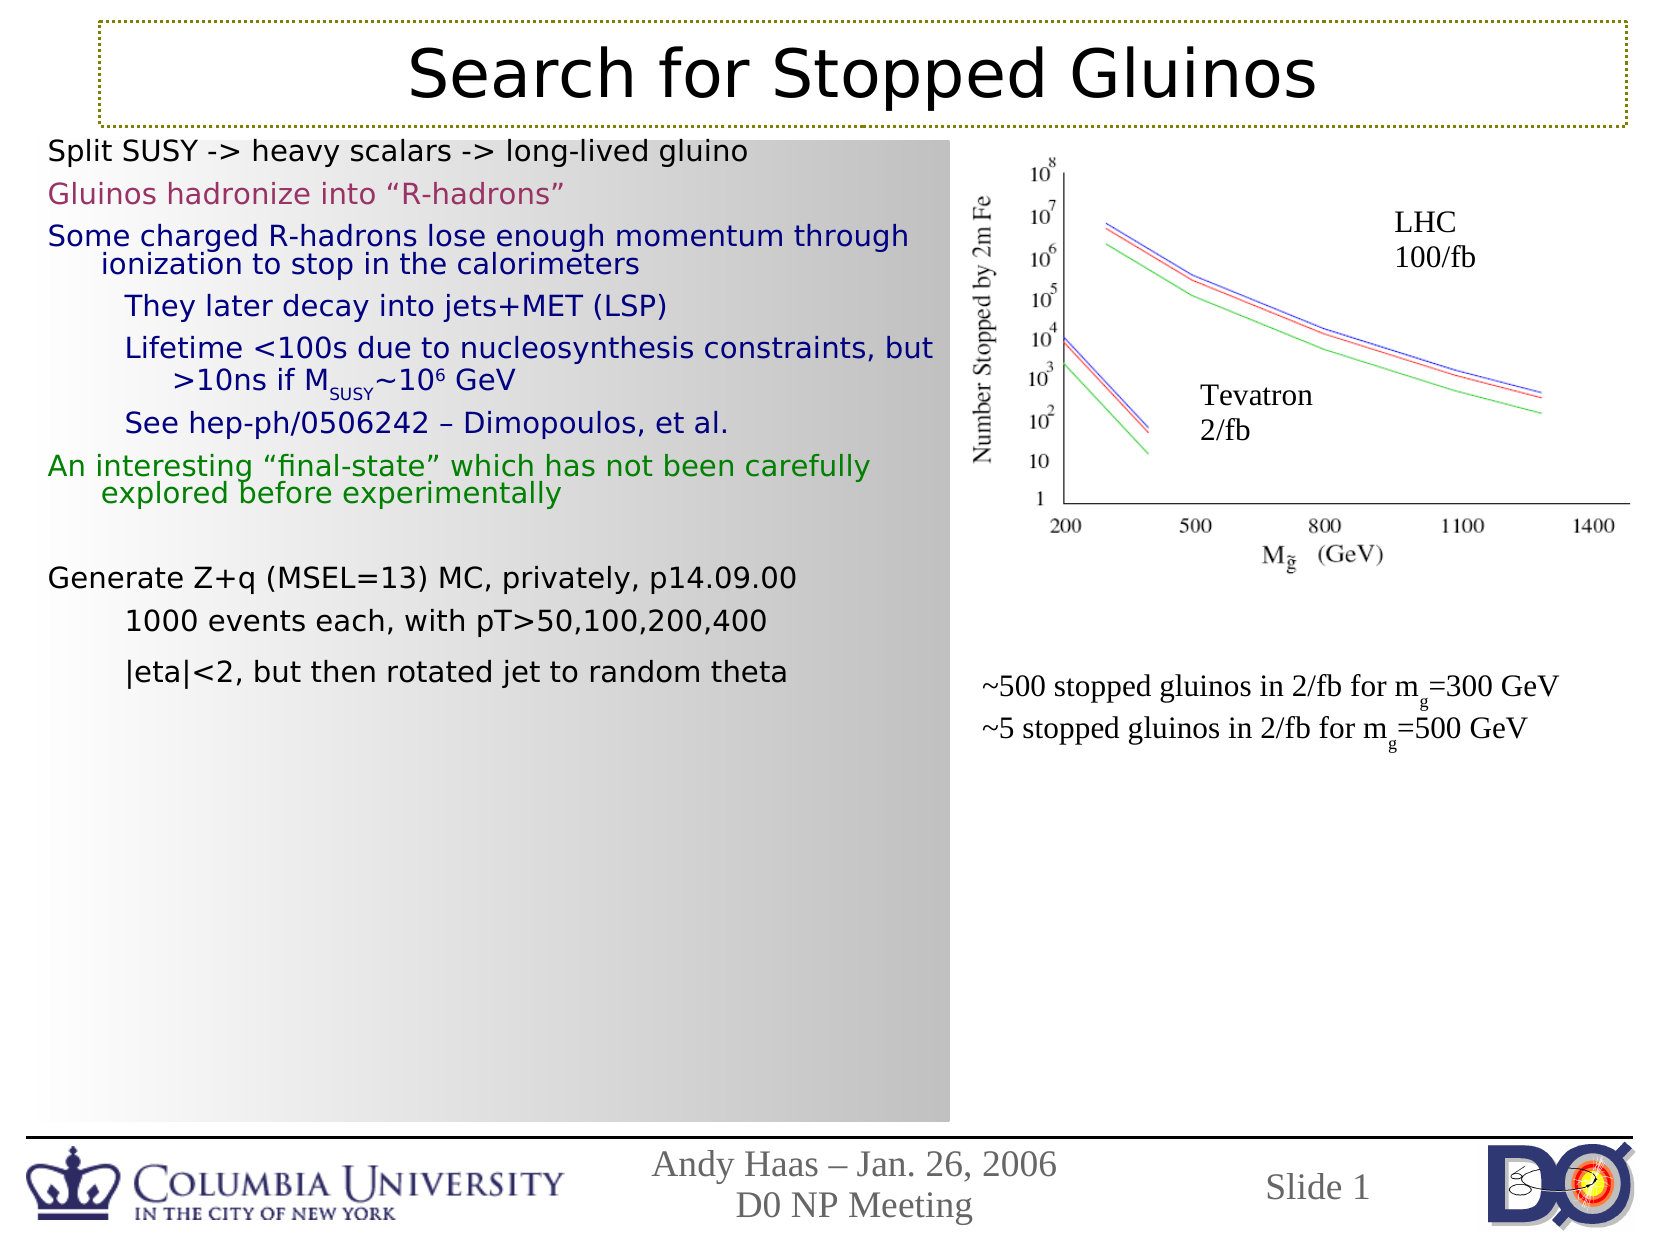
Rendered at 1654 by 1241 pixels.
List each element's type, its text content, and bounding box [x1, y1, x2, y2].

text_box Tevatron 2/fb [1200, 377, 1382, 491]
title Search for Stopped Gluinos [99, 21, 1627, 127]
picture [26, 1146, 565, 1220]
picture [1479, 1140, 1639, 1233]
text_box ~500 stopped gluinos in 2/fb for mg=300 GeV ~5 stopped gluinos in 2/fb for mg=500 GeV [982, 669, 1624, 845]
picture [956, 143, 1644, 582]
text_box LHC 100/fb [1394, 204, 1526, 318]
list Split SUSY -> heavy scalars -> long-lived gluino Gluinos hadronize into “R-hadrons” Some charged R-hadrons lose enough momentum through ionization to stop in the calorimeters They later decay into jets+MET (LSP) Lifetime <100s due to nucleosynthesis constraints, but >10ns if MSUSY~106 GeV See hep-ph/0506242 – Dimopoulos, et al. An interesting “final-state” which has not been carefully explored before experimentally Generate Z+q (MSEL=13) MC, privately, p14.09.00 1000 events each, with pT>50,100,200,400 |eta|<2, but then rotated jet to random theta [30, 140, 950, 1122]
